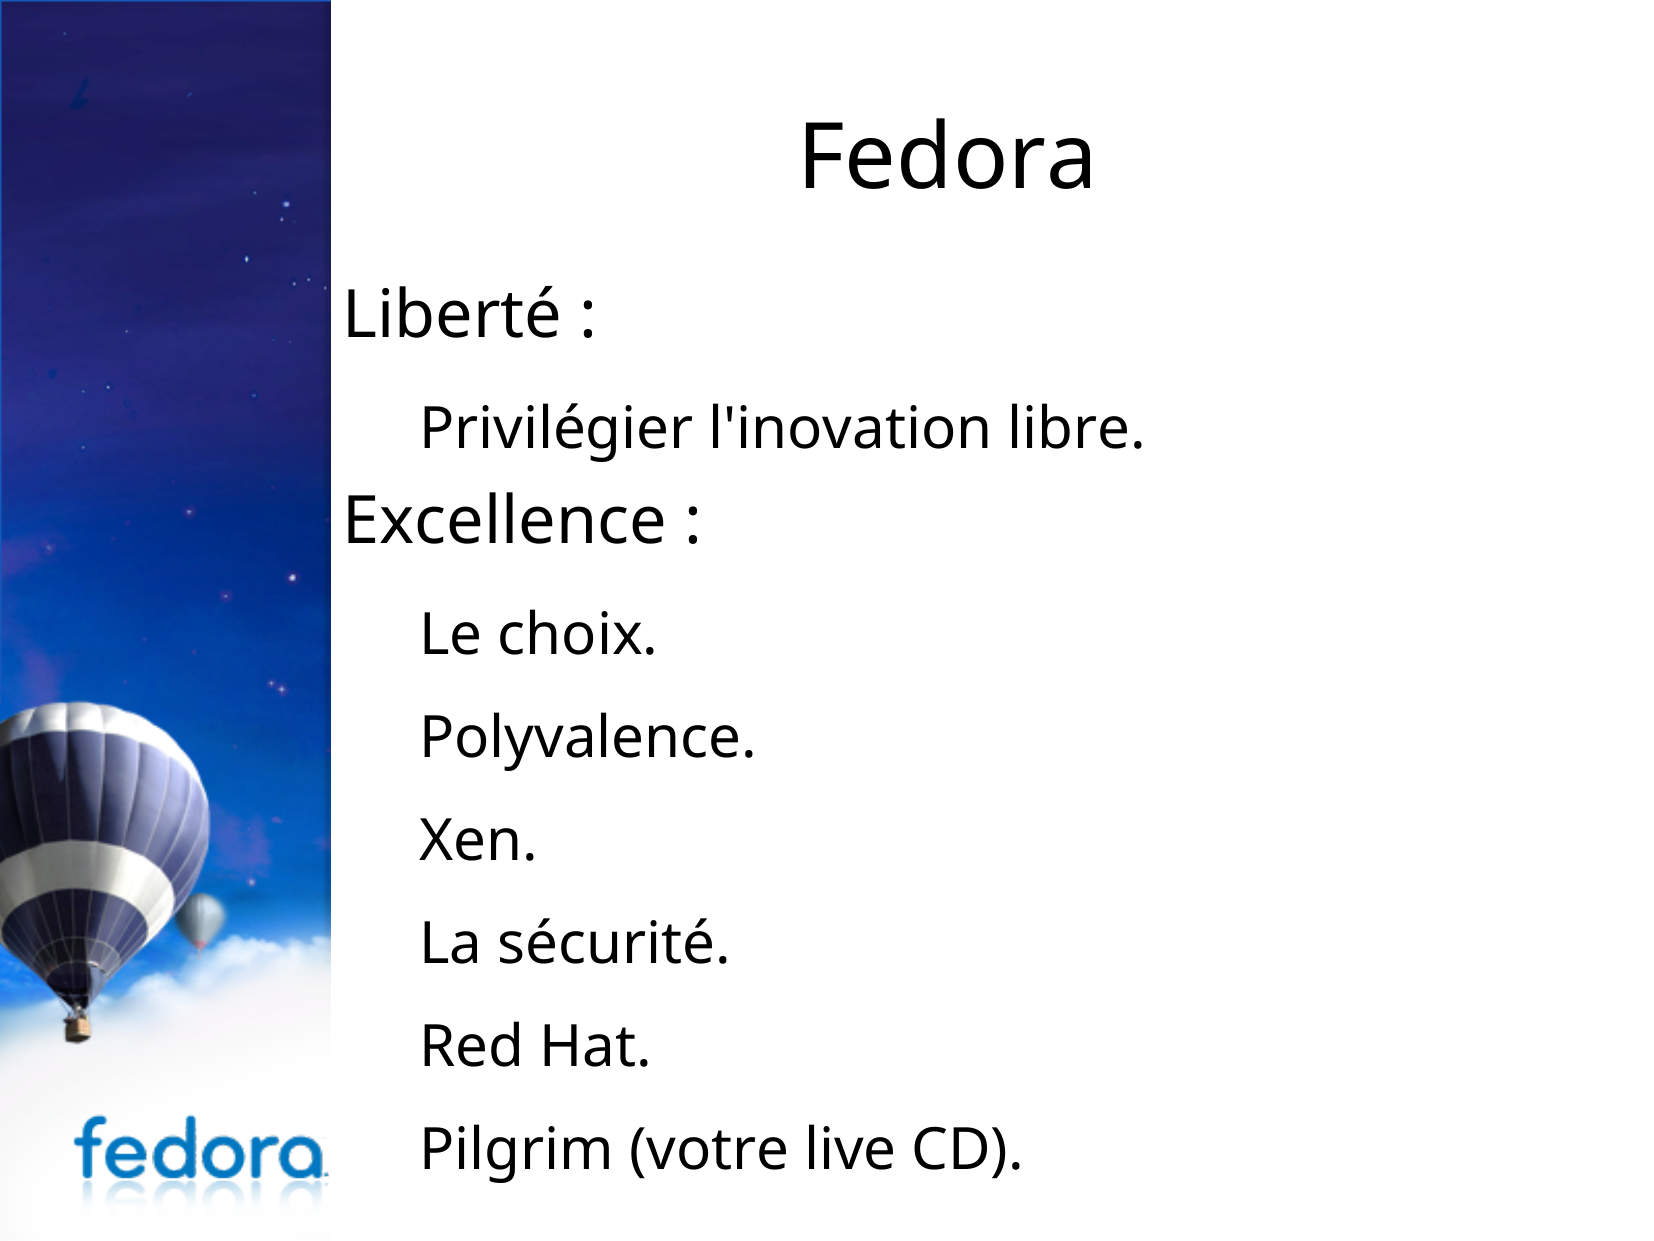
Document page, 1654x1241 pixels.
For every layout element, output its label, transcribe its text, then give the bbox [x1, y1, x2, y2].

list Excellence : Le choix. Polyvalence. Xen. La sécurité. Red Hat. Pilgrim (votre live CD). [324, 473, 1571, 1101]
picture [0, 0, 331, 1241]
list Liberté : Privilégier l'inovation libre. [324, 265, 1571, 473]
title Fedora [331, 49, 1571, 257]
